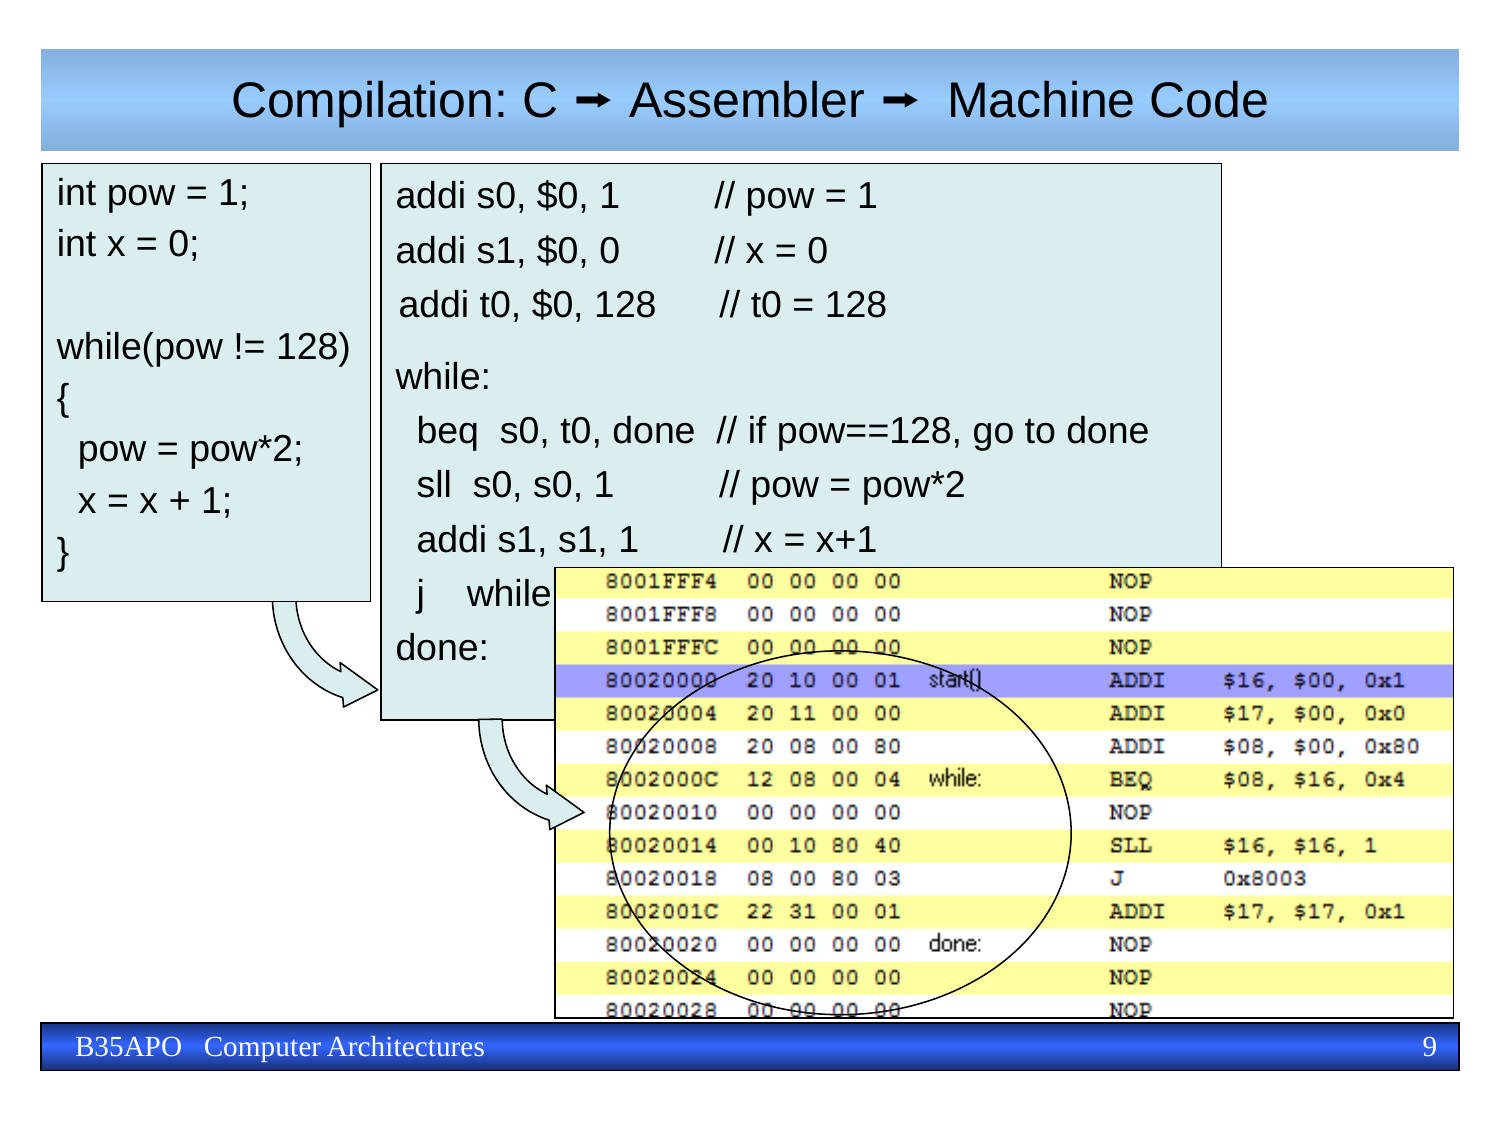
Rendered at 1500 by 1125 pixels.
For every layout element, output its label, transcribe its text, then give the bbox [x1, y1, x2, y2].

title Compilation: C  Assembler  Machine Code [41, 49, 1459, 151]
text_box [478, 719, 585, 830]
text_box addi s0, $0, 1 // pow = 1 addi s1, $0, 0 // x = 0 addi t0, $0, 128 // t0 = 128 while: beq s0, t0, done // if pow==128, go to done sll s0, s0, 1 // pow = pow*2 addi s1, s1, 1 // x = x+1 j while done: [380, 163, 1222, 720]
picture [555, 568, 1453, 1018]
list int pow = 1; int x = 0; while(pow != 128) { pow = pow*2; x = x + 1; } [41, 163, 371, 602]
text_box [272, 602, 378, 708]
